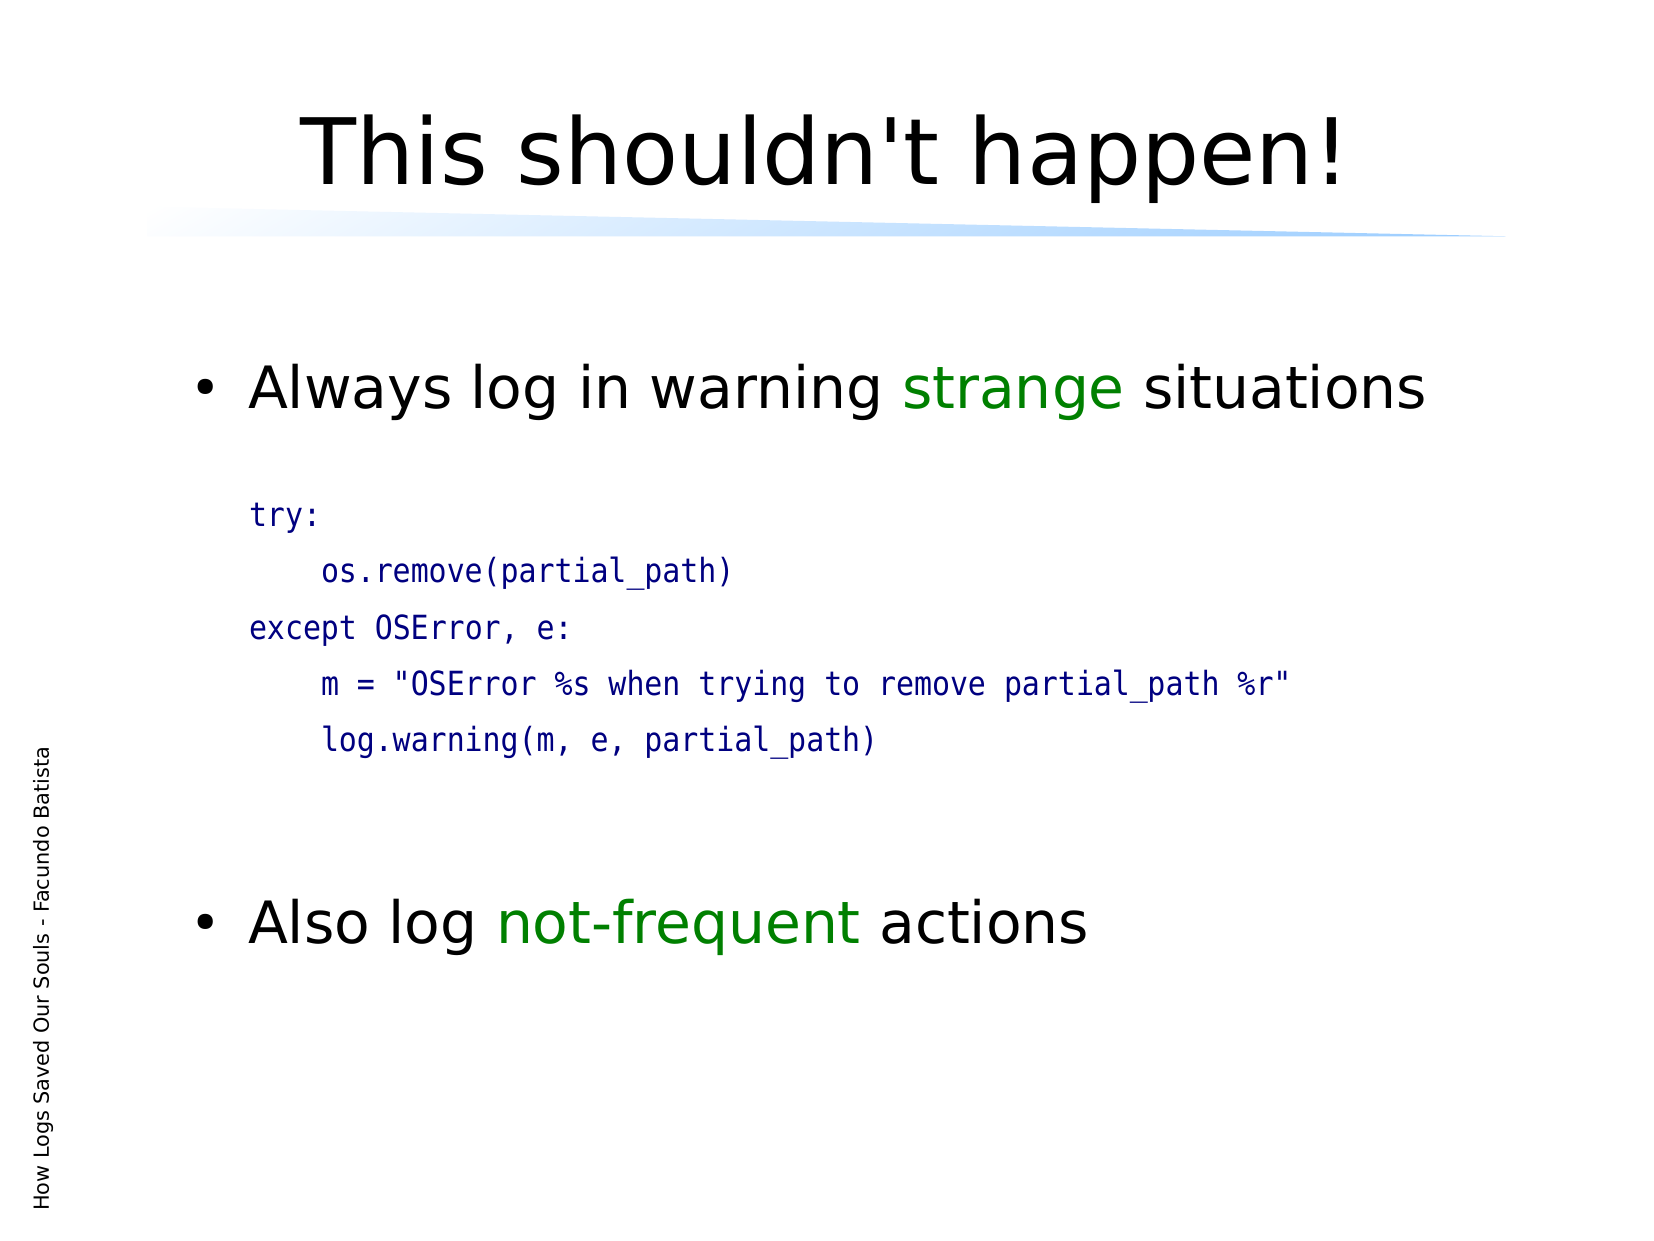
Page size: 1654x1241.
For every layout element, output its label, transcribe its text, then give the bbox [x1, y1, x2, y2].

title This shouldn't happen! [82, 49, 1571, 257]
list Always log in warning strange situations try: os.remove(partial_path) except OSError, e: m = "OSError %s when trying to remove partial_path %r" log.warning(m, e, partial_path) Also log not-frequent actions [177, 354, 1571, 1109]
